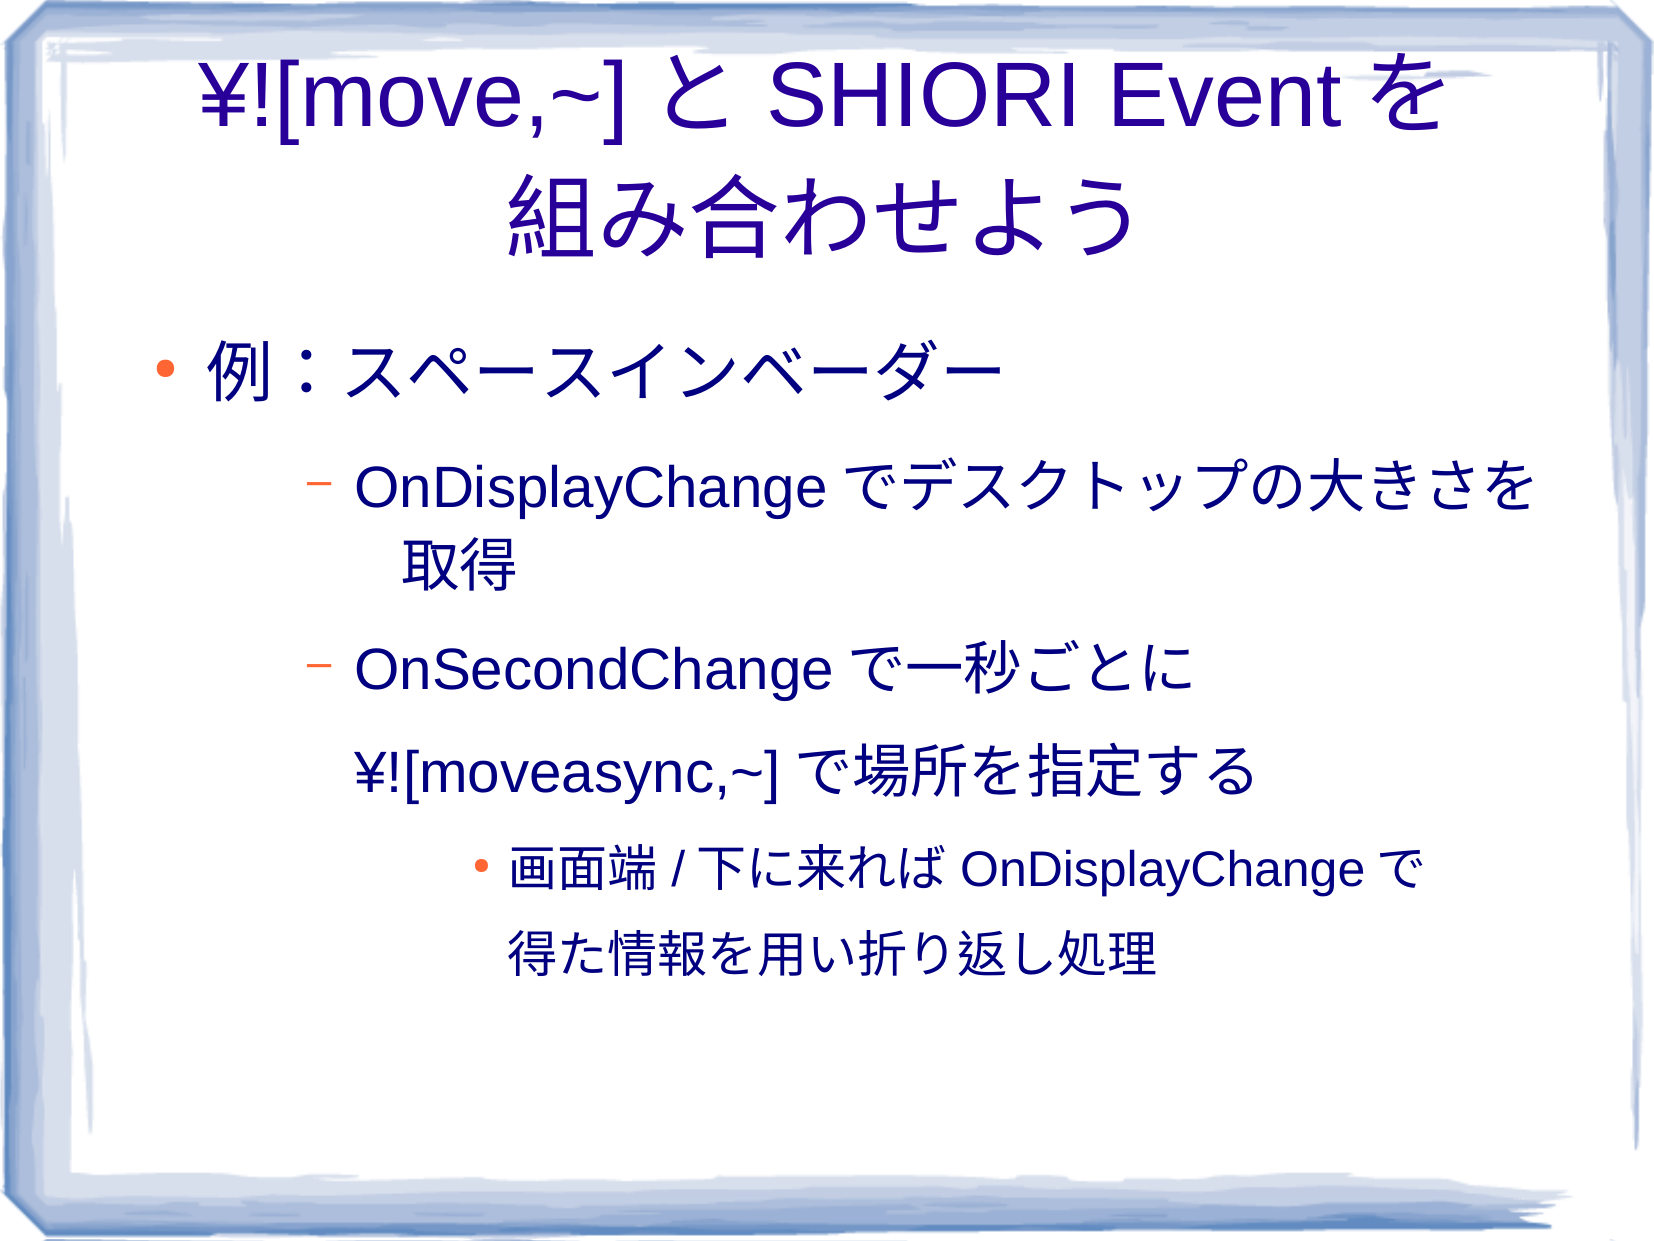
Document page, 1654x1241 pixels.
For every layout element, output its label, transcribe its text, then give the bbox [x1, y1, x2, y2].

picture [0, 0, 1654, 1241]
list 例：スペースインベーダー OnDisplayChangeでデスクトップの大きさを取得 OnSecondChangeで一秒ごとに ¥![moveasync,~]で場所を指定する 画面端/下に来ればOnDisplayChangeで 得た情報を用い折り返し処理 [118, 324, 1571, 1144]
title ¥![move,~]とSHIORI Eventを 組み合わせよう [82, 30, 1571, 276]
